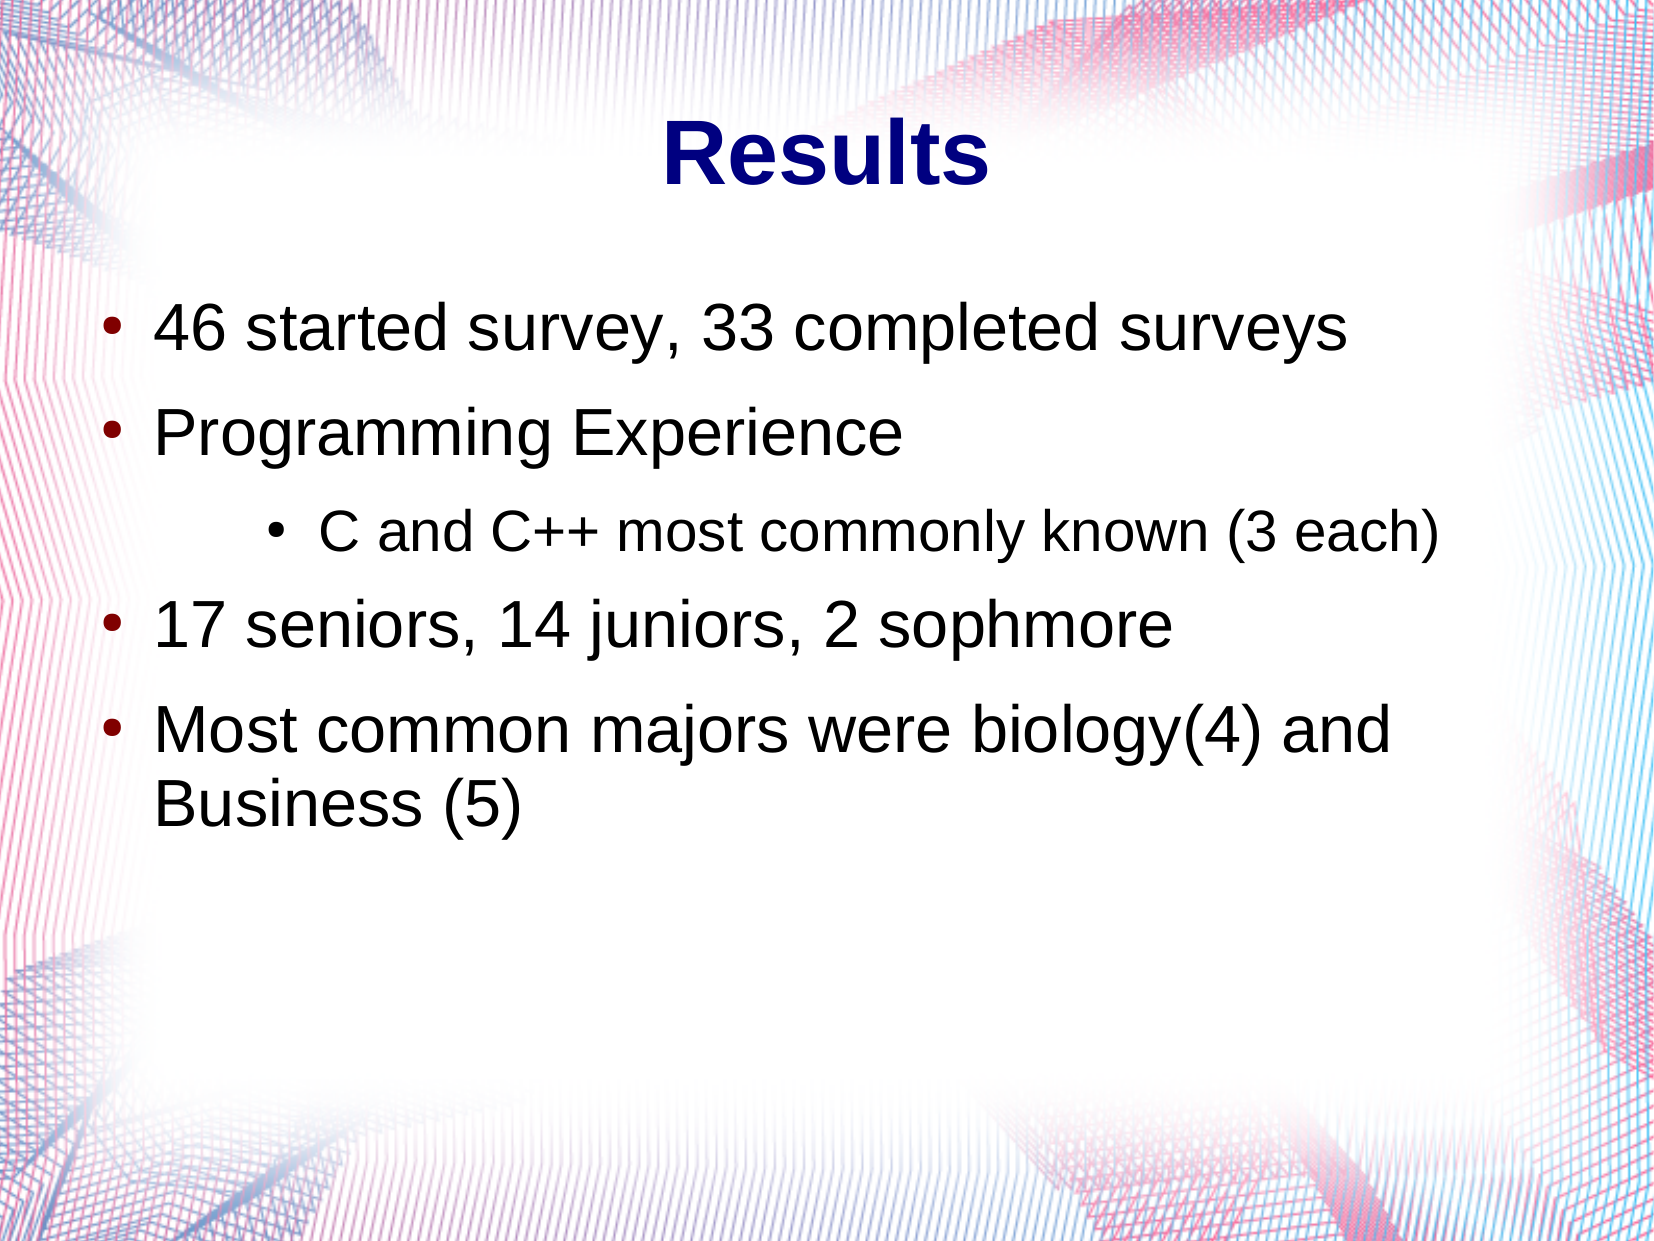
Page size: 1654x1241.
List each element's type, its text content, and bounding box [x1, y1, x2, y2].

title Results [82, 56, 1571, 250]
list 46 started survey, 33 completed surveys Programming Experience C and C++ most commonly known (3 each) 17 seniors, 14 juniors, 2 sophmore Most common majors were biology(4) and Business (5) [82, 290, 1571, 1094]
picture [0, 0, 1654, 1241]
